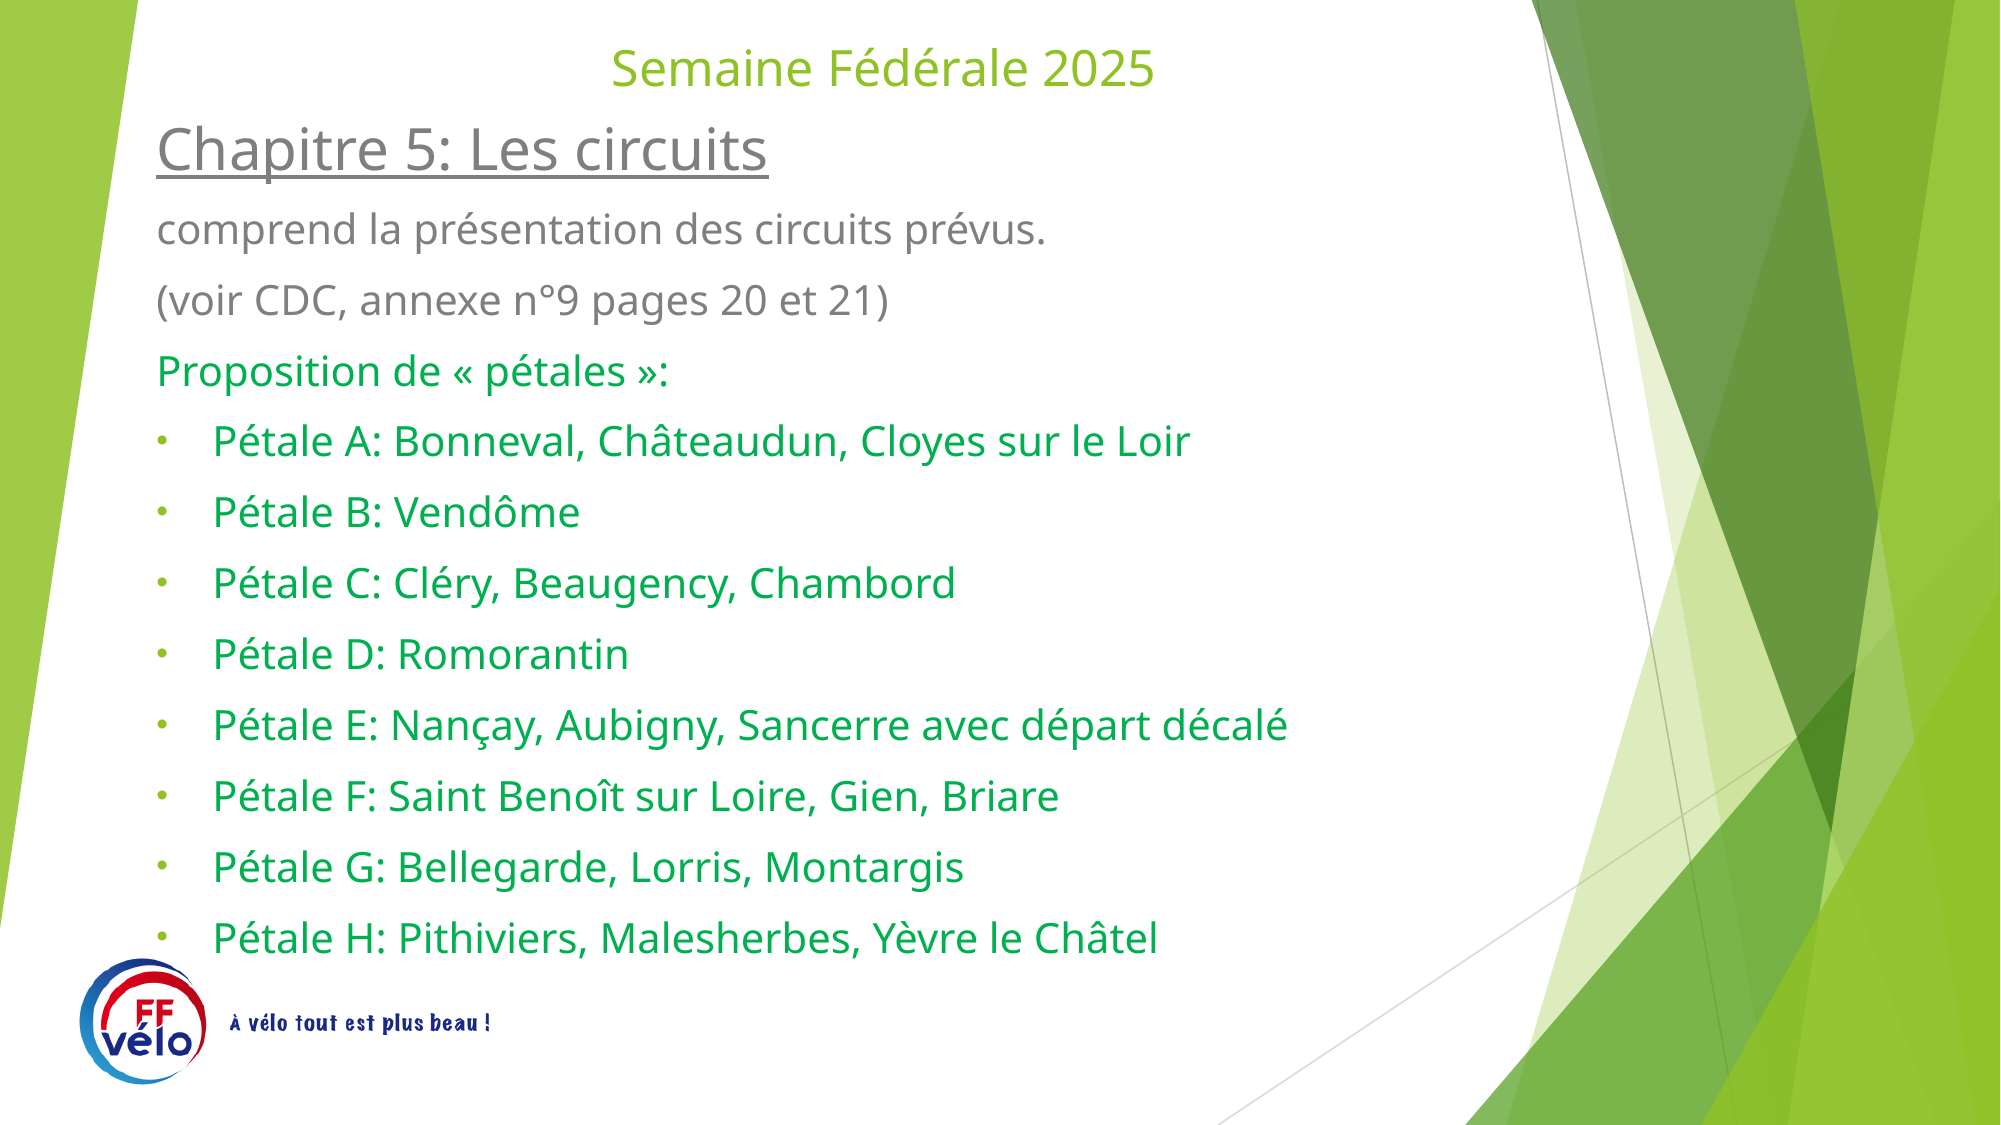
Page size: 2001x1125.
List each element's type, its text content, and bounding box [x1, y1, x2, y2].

title Semaine Fédérale 2025 [247, 15, 1522, 104]
picture [78, 954, 504, 1088]
subtitle Chapitre 5: Les circuits comprend la présentation des circuits prévus. (voir CDC, annexe n°9 pages 20 et 21) Proposition de « pétales »: Pétale A: Bonneval, Châteaudun, Cloyes sur le Loir Pétale B: Vendôme Pétale C: Cléry, Beaugency, Chambord Pétale D: Romorantin Pétale E: Nançay, Aubigny, Sancerre avec départ décalé Pétale F: Saint Benoît sur Loire, Gien, Briare Pétale G: Bellegarde, Lorris, Montargis Pétale H: Pithiviers, Malesherbes, Yèvre le Châtel [141, 104, 1538, 995]
